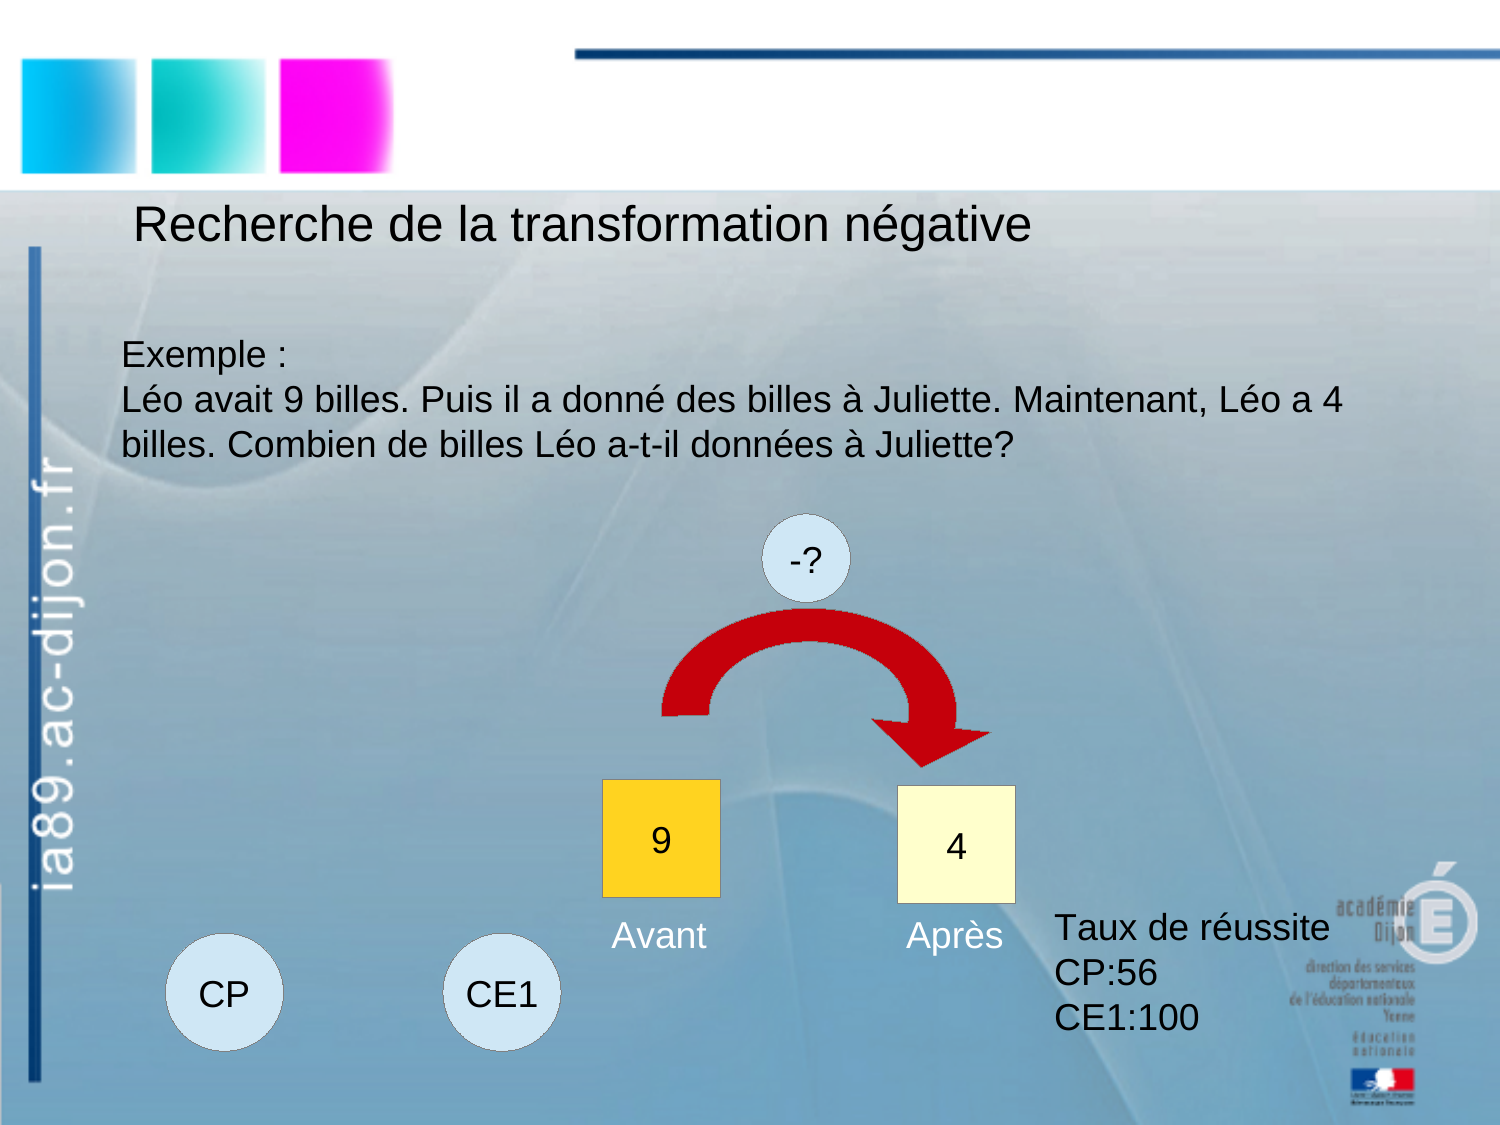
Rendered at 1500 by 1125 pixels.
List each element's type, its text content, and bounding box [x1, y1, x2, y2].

text_box Taux de réussite CP:56 CE1:100 [1039, 850, 1382, 1046]
text_box [661, 608, 992, 768]
text_box Recherche de la transformation négative [118, 184, 1439, 259]
text_box -? [761, 513, 851, 603]
text_box CP [165, 933, 284, 1052]
text_box 9 [602, 779, 721, 898]
text_box Exemple : Léo avait 9 billes. Puis il a donné des billes à Juliette. Maintenant, Léo a 4 billes. Combien de billes Léo a-t-il données à Juliette? [106, 322, 1394, 473]
text_box 4 [897, 785, 1016, 903]
text_box Avant Après [596, 903, 1040, 978]
text_box CE1 [442, 933, 562, 1052]
picture [0, 0, 1500, 1125]
